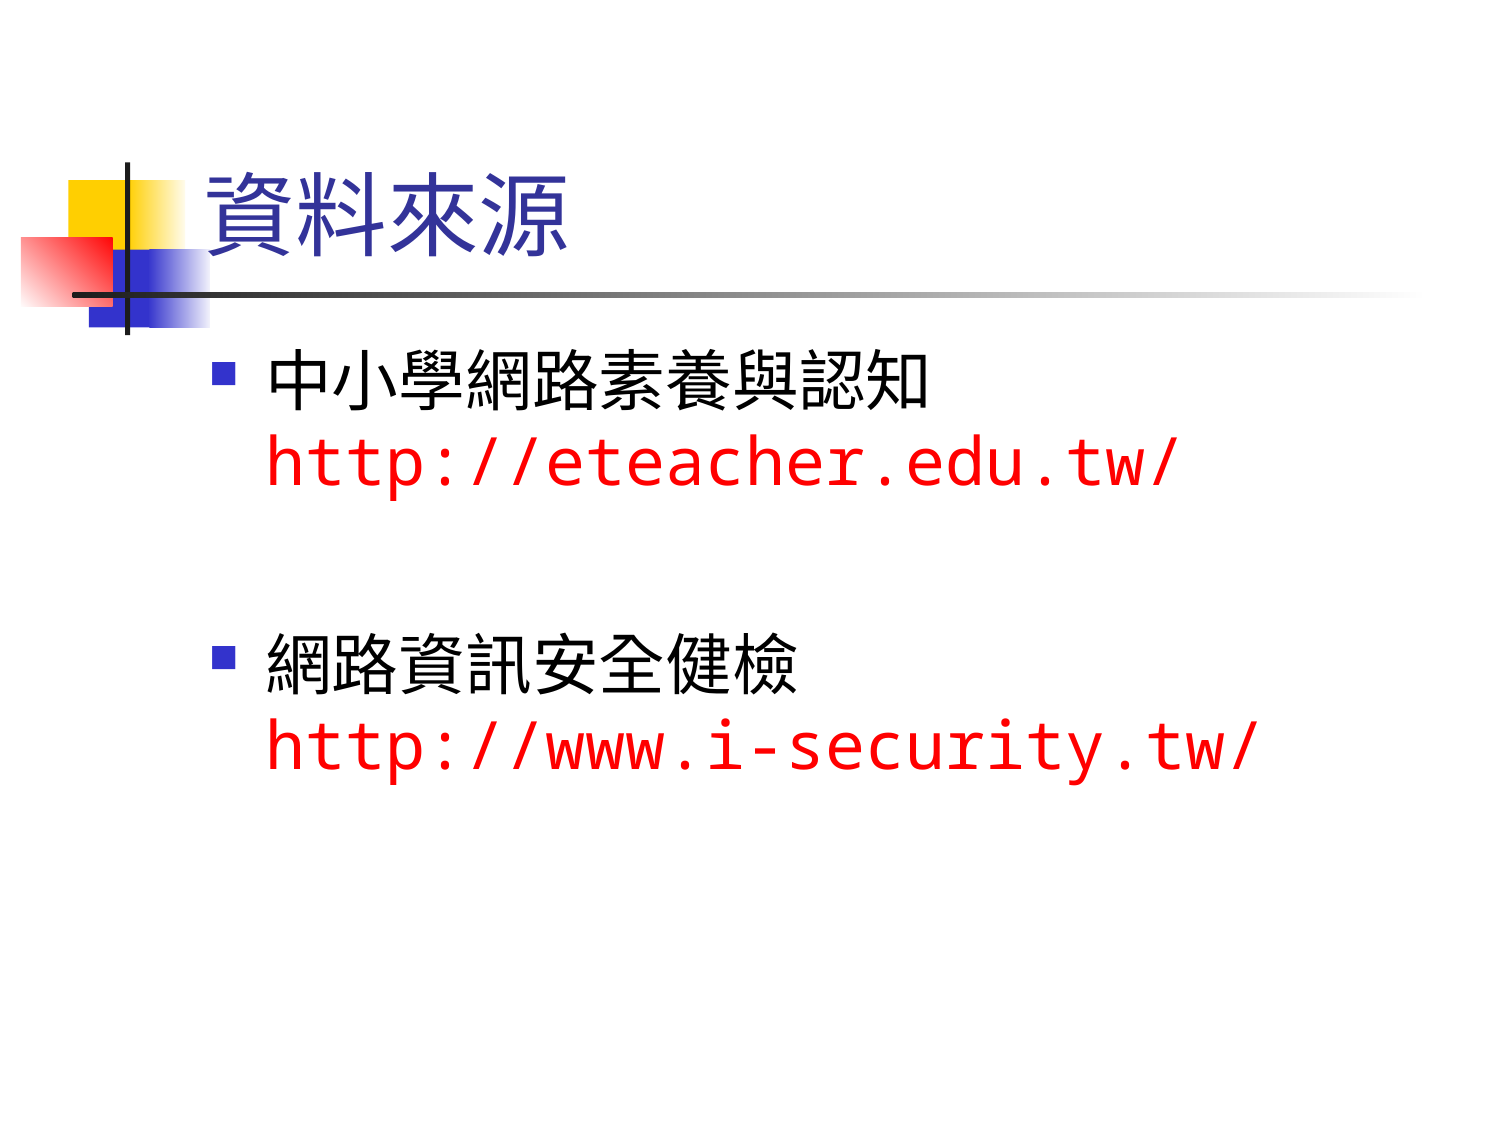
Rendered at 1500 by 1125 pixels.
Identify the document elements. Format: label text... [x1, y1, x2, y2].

title 資料來源 [188, 35, 1468, 276]
list 中小學網路素養與認知http://eteacher.edu.tw/ 網路資訊安全健檢 http://www.i-security.tw/ [193, 331, 1469, 1007]
